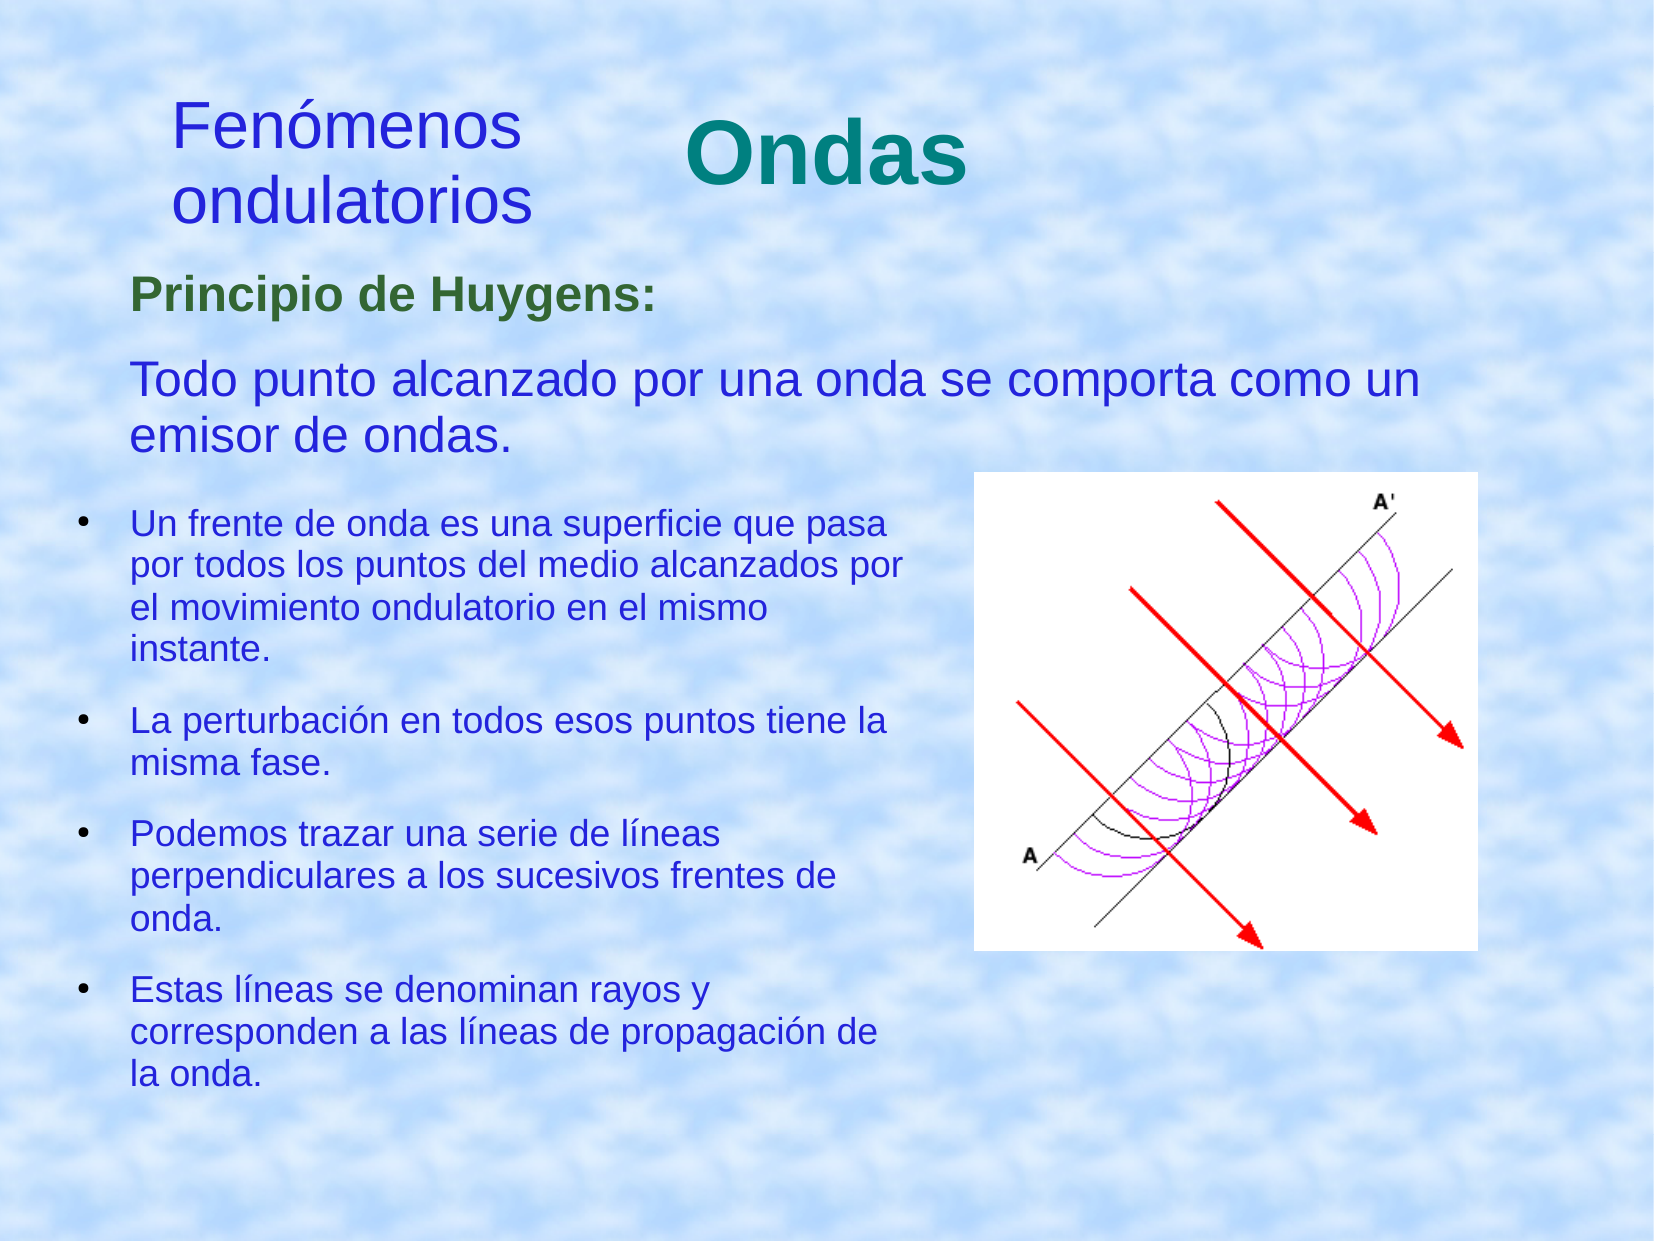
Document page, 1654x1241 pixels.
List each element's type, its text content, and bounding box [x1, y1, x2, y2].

list Un frente de onda es una superficie que pasa por todos los puntos del medio alcanzados por el movimiento ondulatorio en el mismo instante. La perturbación en todos esos puntos tiene la misma fase. Podemos trazar una serie de líneas perpendiculares a los sucesivos frentes de onda. Estas líneas se denominan rayos y corresponden a las líneas de propagación de la onda. [59, 501, 916, 1241]
title Ondas [82, 49, 1571, 257]
picture [0, 0, 1654, 1241]
list Principio de Huygens: Todo punto alcanzado por una onda se comporta como un emisor de ondas. [59, 265, 1447, 502]
list Fenómenos ondulatorios [100, 88, 827, 265]
